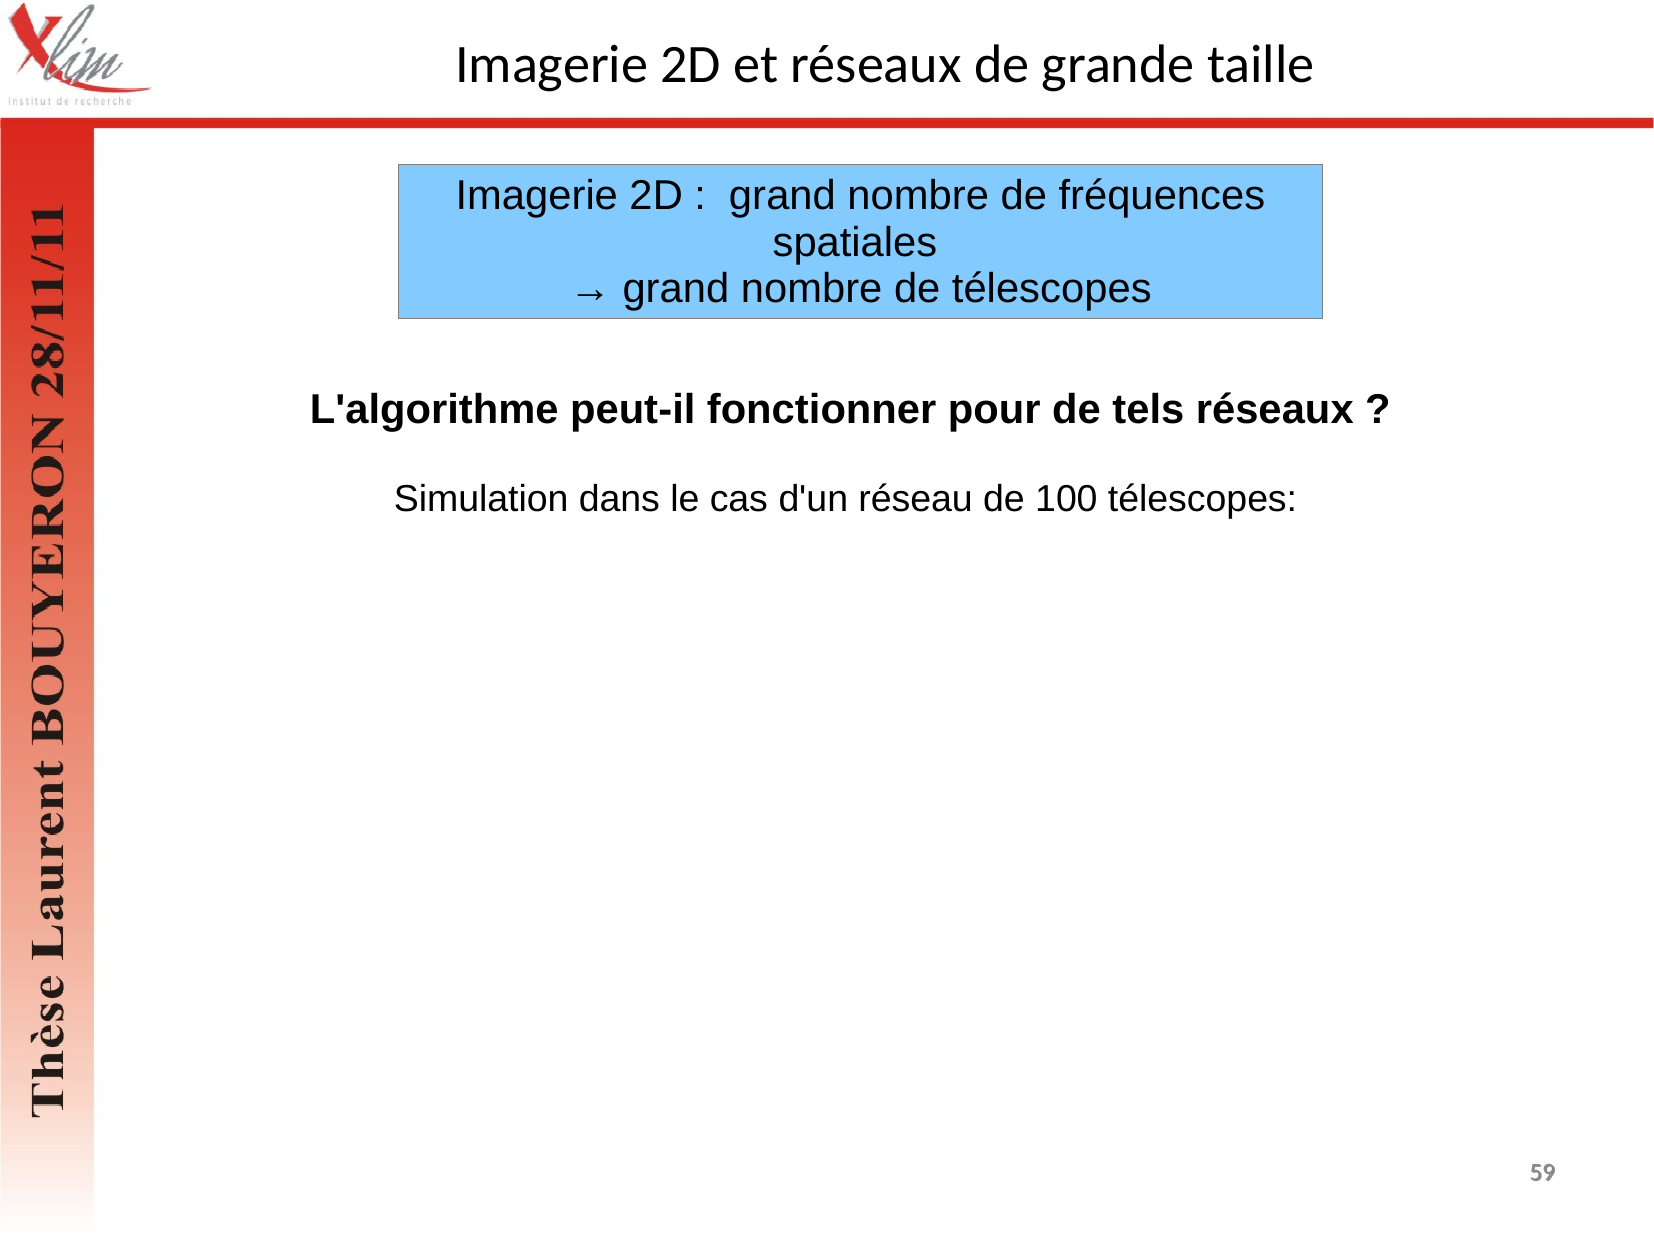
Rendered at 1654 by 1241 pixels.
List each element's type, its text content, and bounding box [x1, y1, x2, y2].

text_box <numéro> [1185, 1129, 1571, 1213]
text_box Imagerie 2D : grand nombre de fréquences spatiales → grand nombre de télescopes [398, 164, 1323, 319]
picture [0, 0, 1654, 1241]
text_box Imagerie 2D et réseaux de grande taille [141, 0, 1630, 130]
text_box L'algorithme peut-il fonctionner pour de tels réseaux ? [295, 377, 1489, 440]
text_box Simulation dans le cas d'un réseau de 100 télescopes: [379, 470, 1313, 556]
